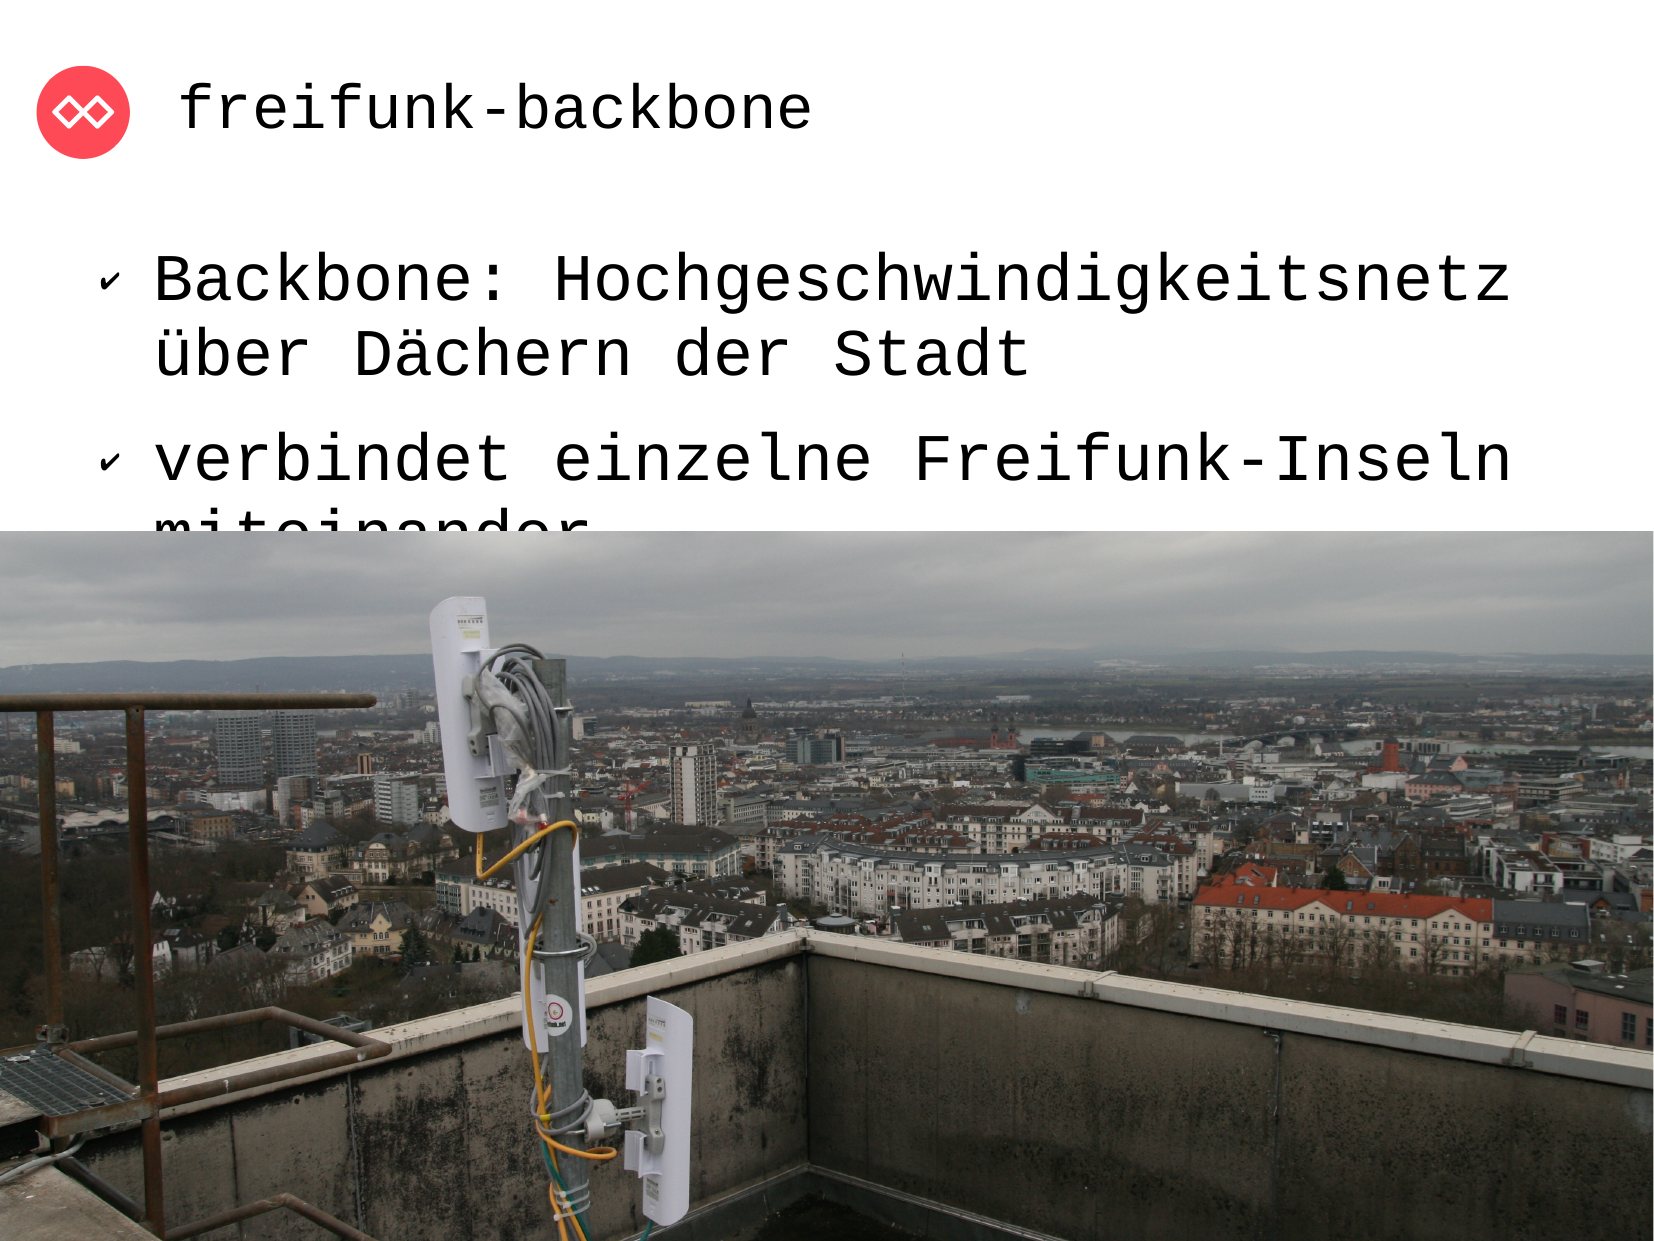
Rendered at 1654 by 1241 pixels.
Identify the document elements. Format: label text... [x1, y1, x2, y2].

title freifunk-backbone [177, 8, 1465, 216]
picture [0, 531, 1654, 1241]
list Backbone: Hochgeschwindigkeitsnetz über Dächern der Stadt verbindet einzelne Freifunk-Inseln miteinander lässt Internet langfristig überflüssig werden Technik auch hier: handesübliches 5Ghz-WLAN (Richtfunk) [82, 244, 1565, 502]
picture [17, 46, 149, 178]
